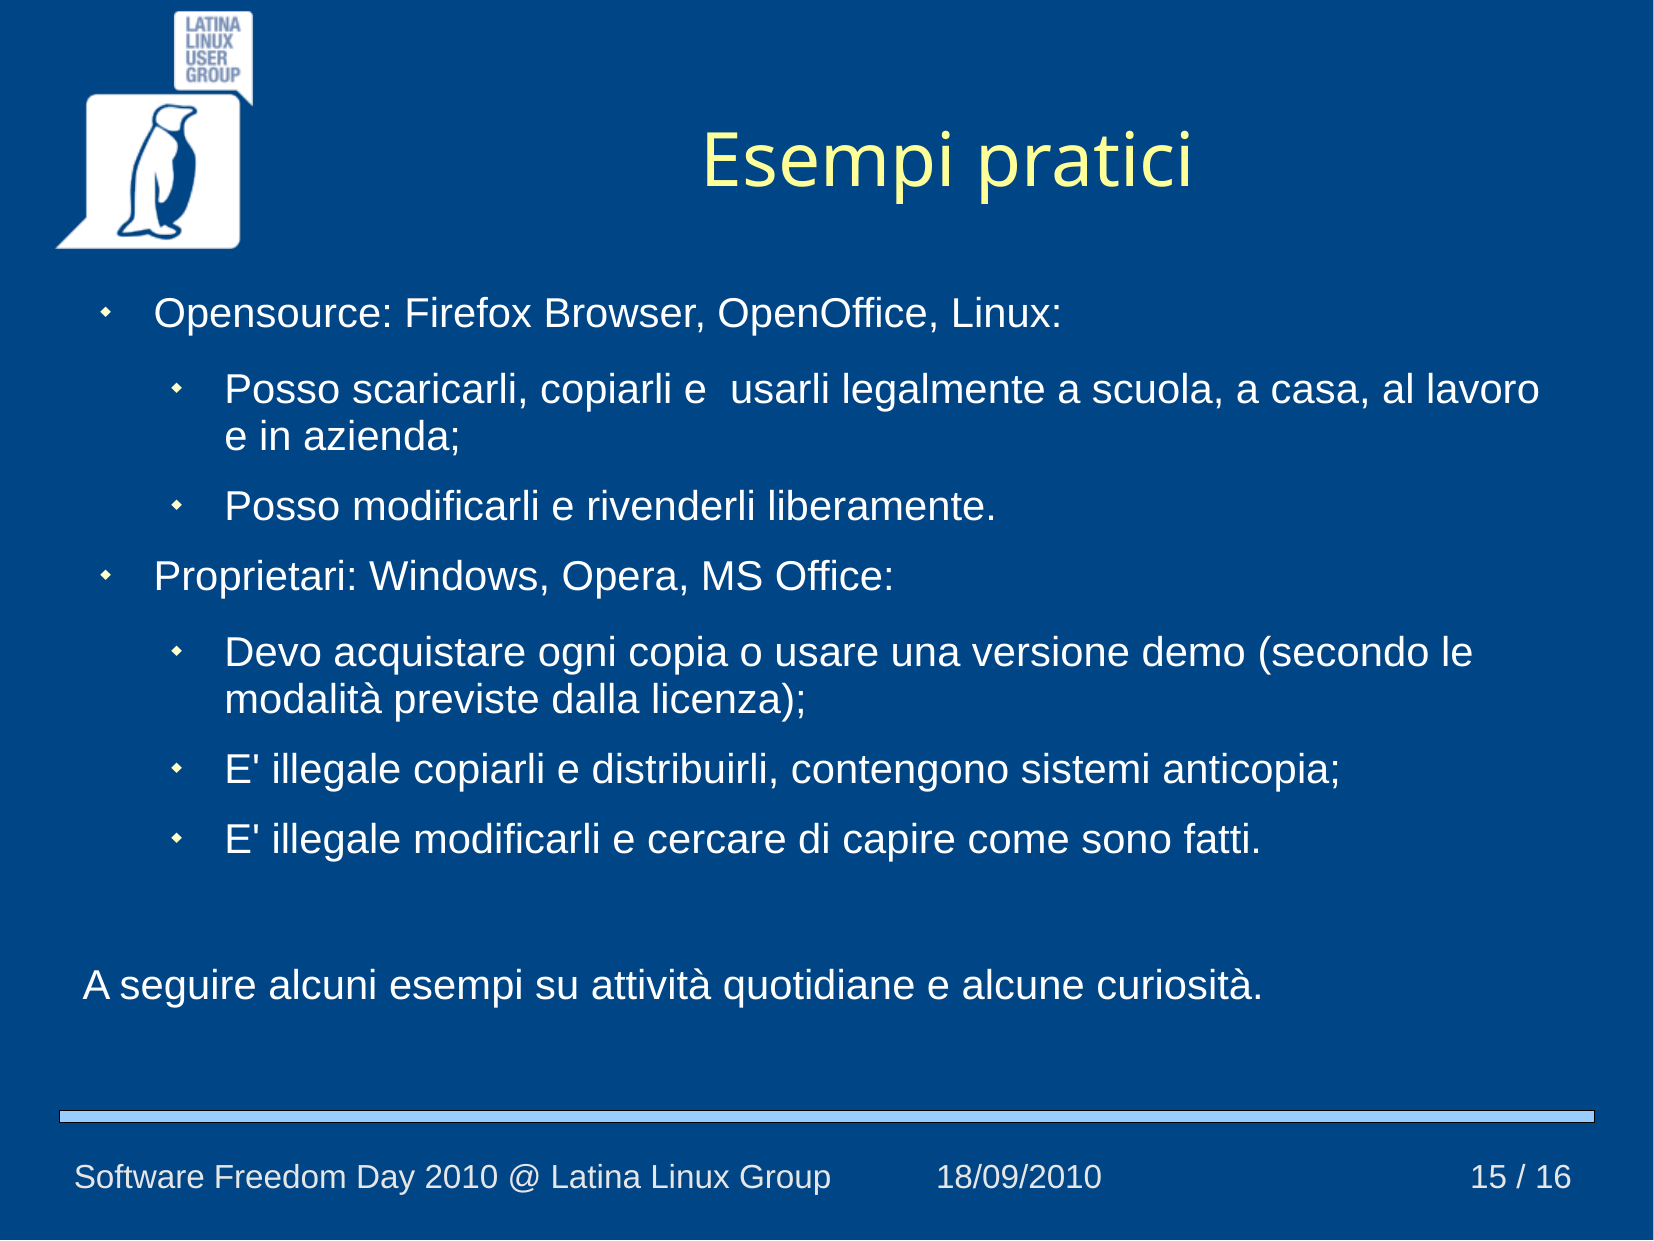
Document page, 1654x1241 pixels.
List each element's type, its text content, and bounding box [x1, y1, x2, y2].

list Opensource: Firefox Browser, OpenOffice, Linux: Posso scaricarli, copiarli e usarli legalmente a scuola, a casa, al lavoro e in azienda; Posso modificarli e rivenderli liberamente. Proprietari: Windows, Opera, MS Office: Devo acquistare ogni copia o usare una versione demo (secondo le modalità previste dalla licenza); E' illegale copiarli e distribuirli, contengono sistemi anticopia; E' illegale modificarli e cercare di capire come sono fatti. A seguire alcuni esempi su attività quotidiane e alcune curiosità. [82, 290, 1571, 1094]
picture [43, 0, 266, 262]
title Esempi pratici [324, 56, 1571, 259]
